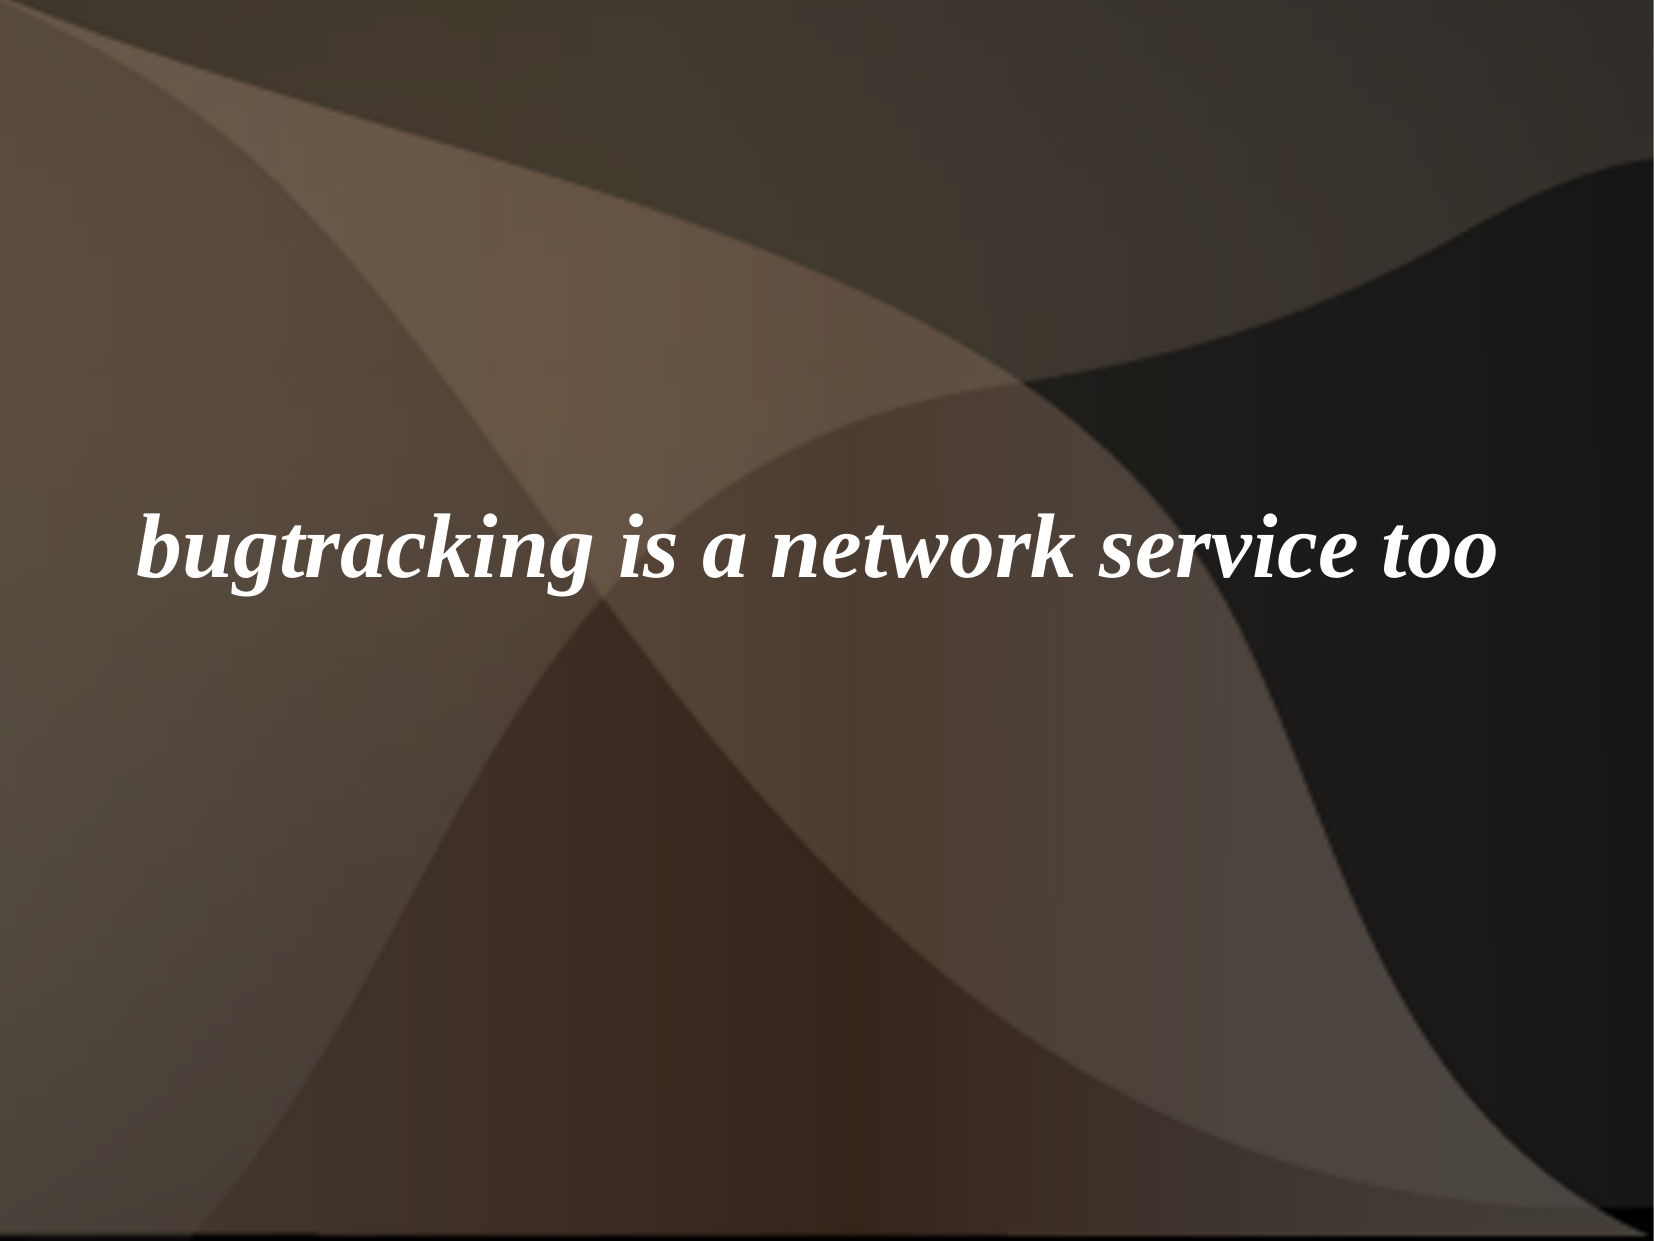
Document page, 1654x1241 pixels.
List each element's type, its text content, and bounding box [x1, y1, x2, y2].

picture [0, 0, 1654, 1241]
title bugtracking is a network service too [75, 450, 1564, 643]
